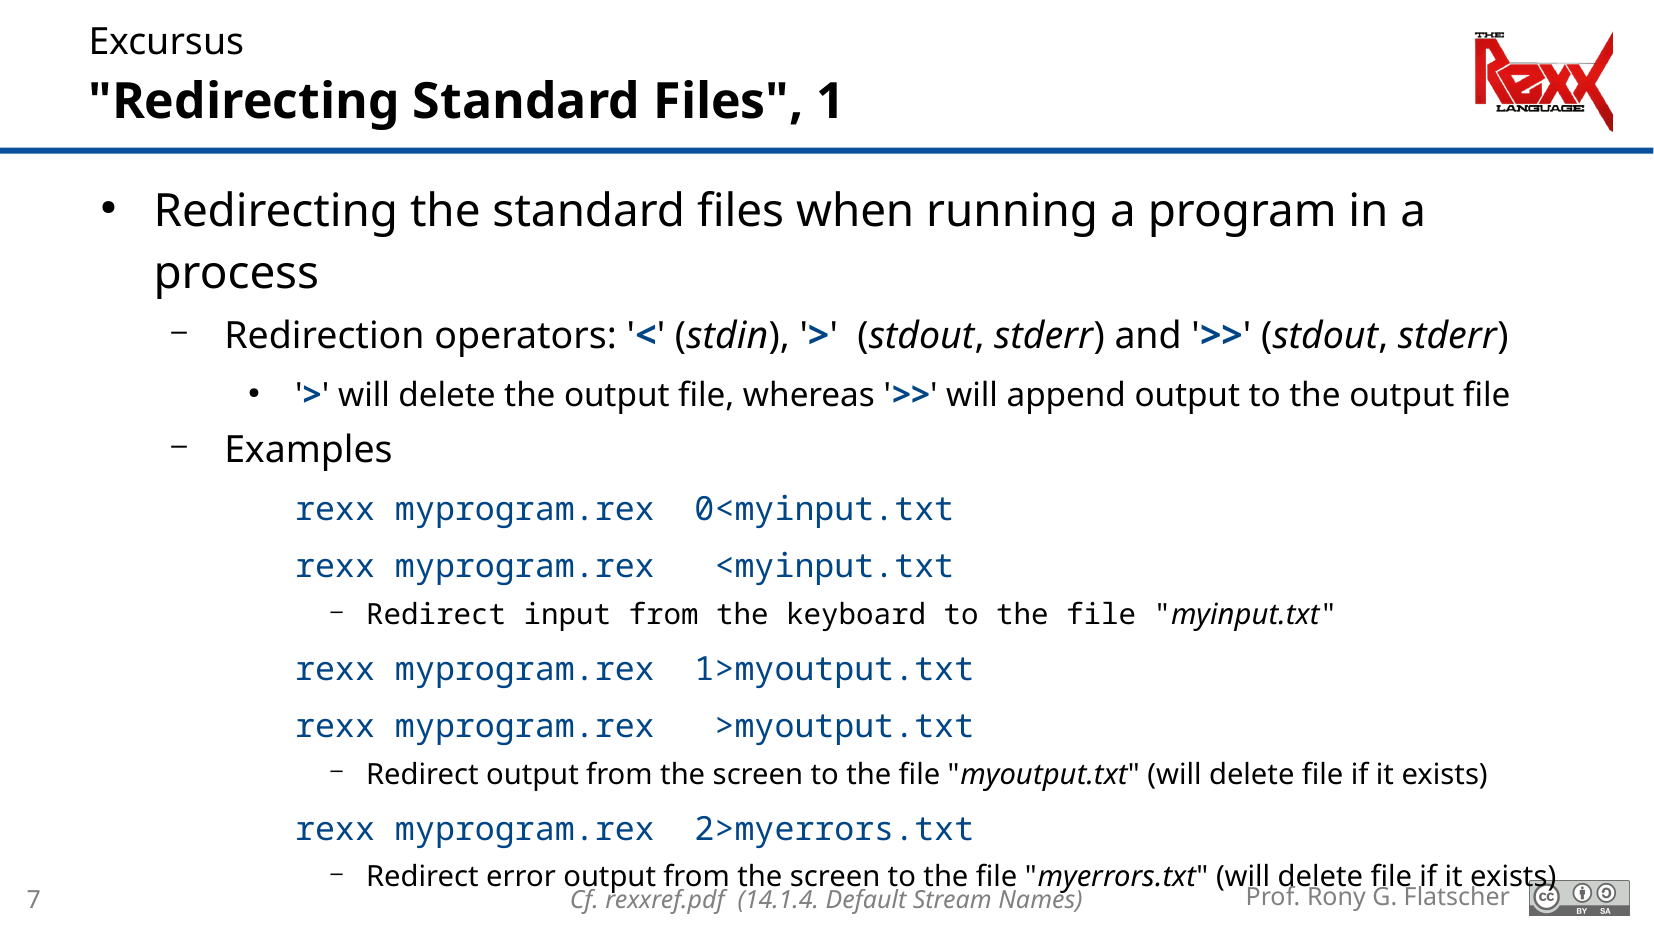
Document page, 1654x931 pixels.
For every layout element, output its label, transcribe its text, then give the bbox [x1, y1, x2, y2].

list Redirecting the standard files when running a program in a process Redirection operators: '<' (stdin), '>' (stdout, stderr) and '>>' (stdout, stderr) '>' will delete the output file, whereas '>>' will append output to the output file Examples rexx myprogram.rex 0<myinput.txt rexx myprogram.rex <myinput.txt Redirect input from the keyboard to the file "myinput.txt" rexx myprogram.rex 1>myoutput.txt rexx myprogram.rex >myoutput.txt Redirect output from the screen to the file "myoutput.txt" (will delete file if it exists) rexx myprogram.rex 2>myerrors.txt Redirect error output from the screen to the file "myerrors.txt" (will delete file if it exists) [82, 177, 1579, 857]
title Excursus "Redirecting Standard Files", 1 [29, 0, 1654, 148]
text_box Cf. rexxref.pdf (14.1.4. Default Stream Names) [0, 874, 1654, 922]
